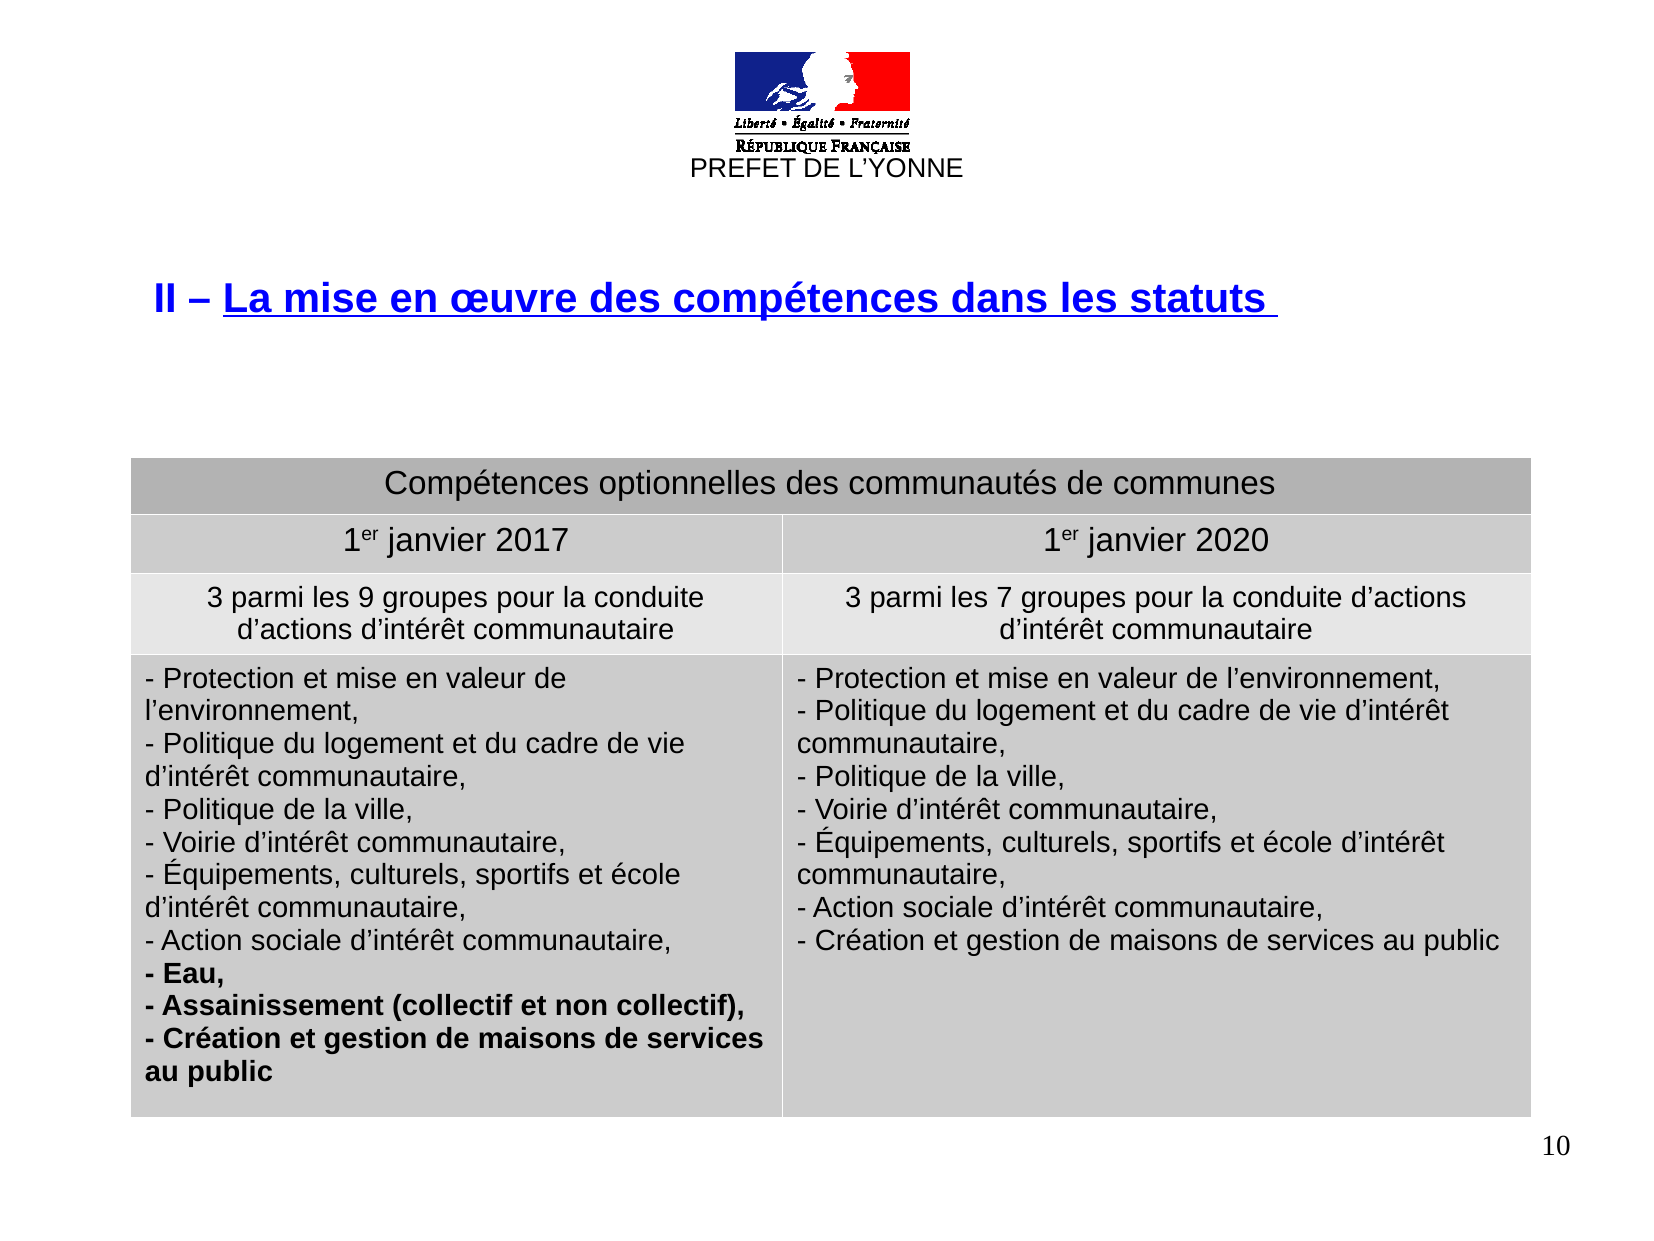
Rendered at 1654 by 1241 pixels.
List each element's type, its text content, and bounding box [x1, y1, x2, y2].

table_cell - Protection et mise en valeur de l’environnement, - Politique du logement et du cadre de vie d’intérêt communautaire, - Politique de la ville, - Voirie d’intérêt communautaire, - Équipements, culturels, sportifs et école d’intérêt communautaire, - Action sociale d’intérêt communautaire, - Eau, - Assainissement (collectif et non collectif), - Création et gestion de maisons de services au public [131, 655, 782, 1117]
chart [733, 49, 910, 154]
table_cell 1er janvier 2020 [783, 515, 1531, 573]
table_cell - Protection et mise en valeur de l’environnement, - Politique du logement et du cadre de vie d’intérêt communautaire, - Politique de la ville, - Voirie d’intérêt communautaire, - Équipements, culturels, sportifs et école d’intérêt communautaire, - Action sociale d’intérêt communautaire, - Création et gestion de maisons de services au public [783, 655, 1531, 1117]
list II – La mise en œuvre des compétences dans les statuts [82, 212, 1571, 1241]
table_cell 3 parmi les 9 groupes pour la conduite d’actions d’intérêt communautaire [131, 574, 782, 654]
title PREFET DE L’YONNE [82, 49, 1571, 212]
table_cell 3 parmi les 7 groupes pour la conduite d’actions d’intérêt communautaire [783, 574, 1531, 654]
table_header Compétences optionnelles des communautés de communes [131, 458, 1531, 514]
table_cell 1er janvier 2017 [131, 515, 782, 573]
